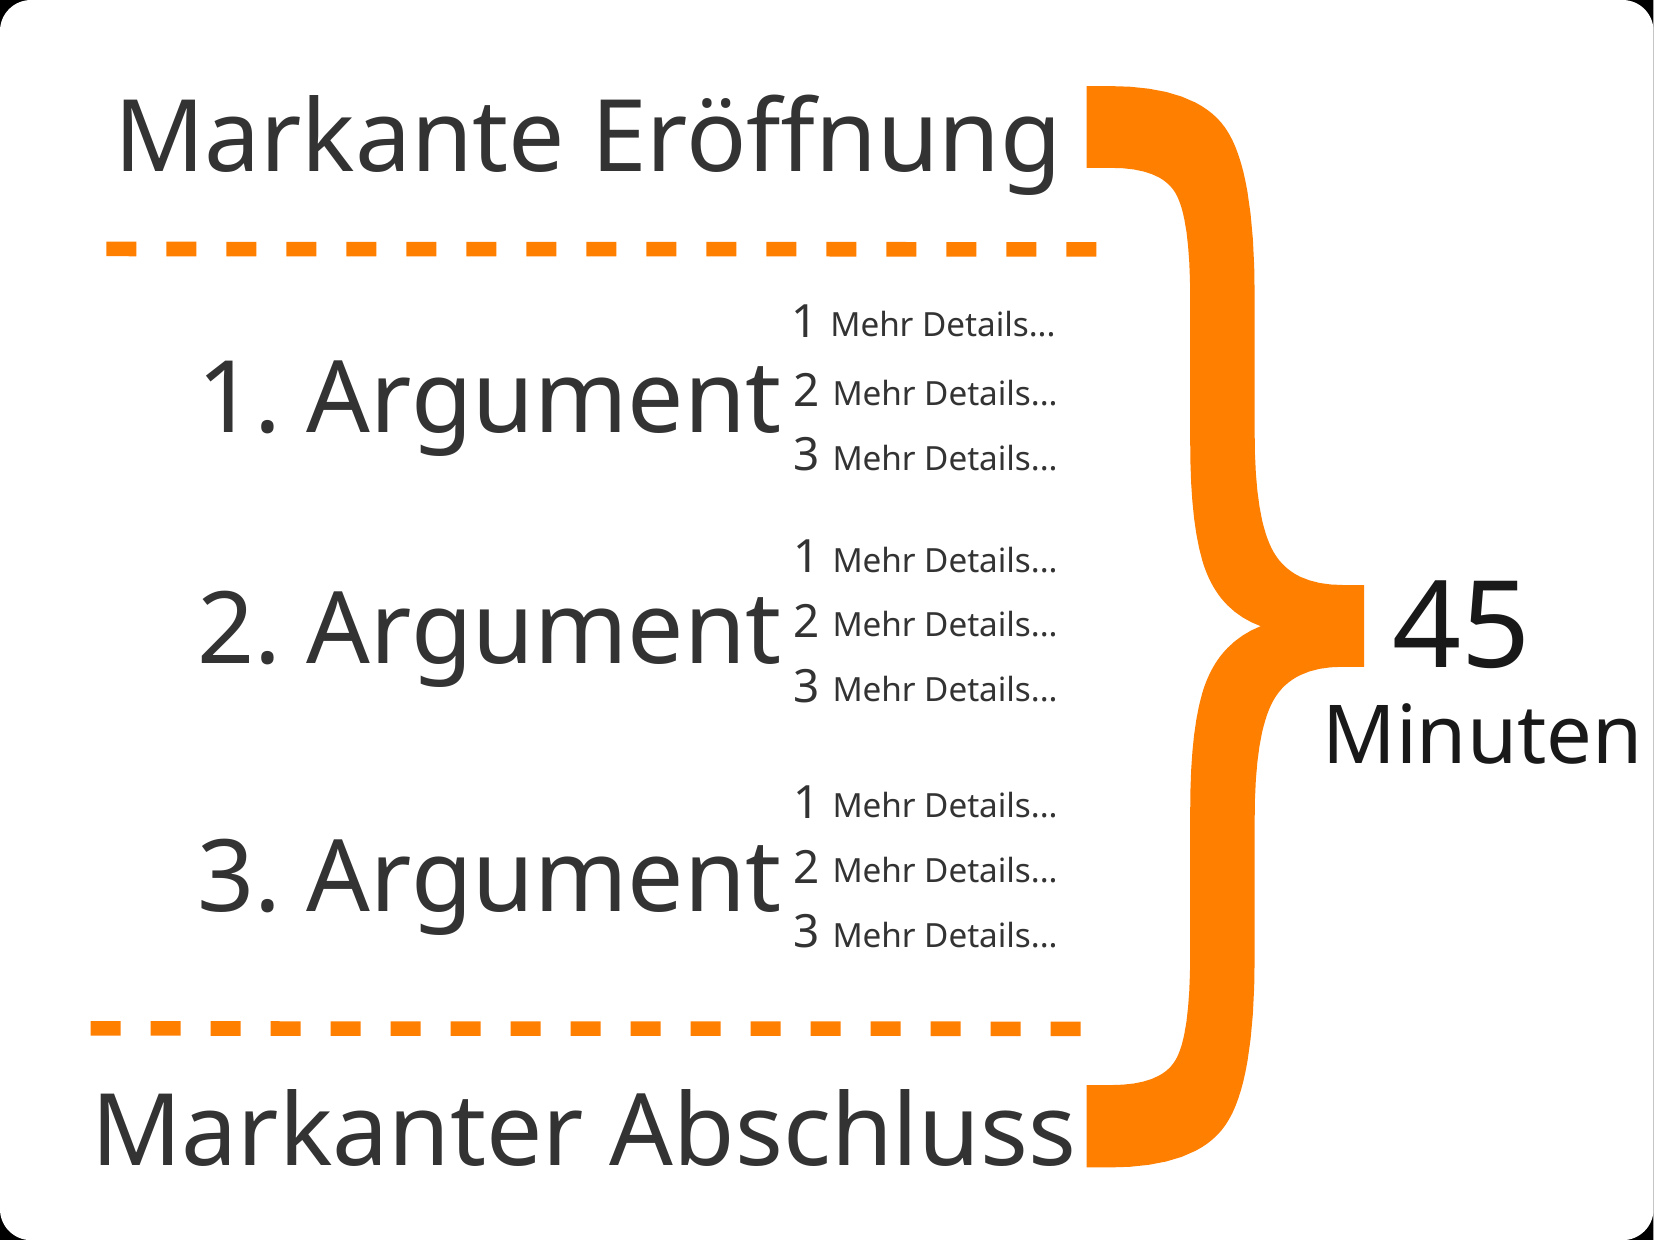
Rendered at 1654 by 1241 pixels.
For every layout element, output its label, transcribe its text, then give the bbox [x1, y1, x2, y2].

text_box Mehr Details... [832, 536, 1045, 577]
text_box Mehr Details... [832, 665, 1045, 706]
text_box 45 [1392, 538, 1526, 677]
text_box Markanter Abschluss [91, 1058, 999, 1180]
text_box [0, 0, 1654, 1241]
text_box 3. Argument [197, 804, 746, 926]
text_box Mehr Details... [832, 782, 1045, 823]
text_box 3 [793, 653, 833, 709]
text_box 3 [793, 421, 833, 478]
text_box 1 [791, 288, 831, 344]
text_box 2 [793, 357, 833, 413]
text_box Mehr Details... [830, 301, 1043, 342]
text_box Mehr Details... [832, 369, 1045, 410]
text_box Minuten [1322, 677, 1610, 776]
text_box 1 [793, 523, 833, 580]
text_box 1. Argument [197, 325, 746, 446]
text_box Markante Eröffnung [114, 64, 987, 186]
text_box 2. Argument [197, 556, 746, 678]
text_box Mehr Details... [832, 846, 1045, 887]
text_box Mehr Details... [832, 434, 1045, 475]
text_box Mehr Details... [832, 911, 1045, 952]
text_box 3 [793, 898, 833, 955]
text_box 2 [793, 834, 833, 890]
text_box 1 [793, 769, 833, 826]
text_box Mehr Details... [832, 601, 1045, 642]
text_box 2 [793, 588, 833, 644]
